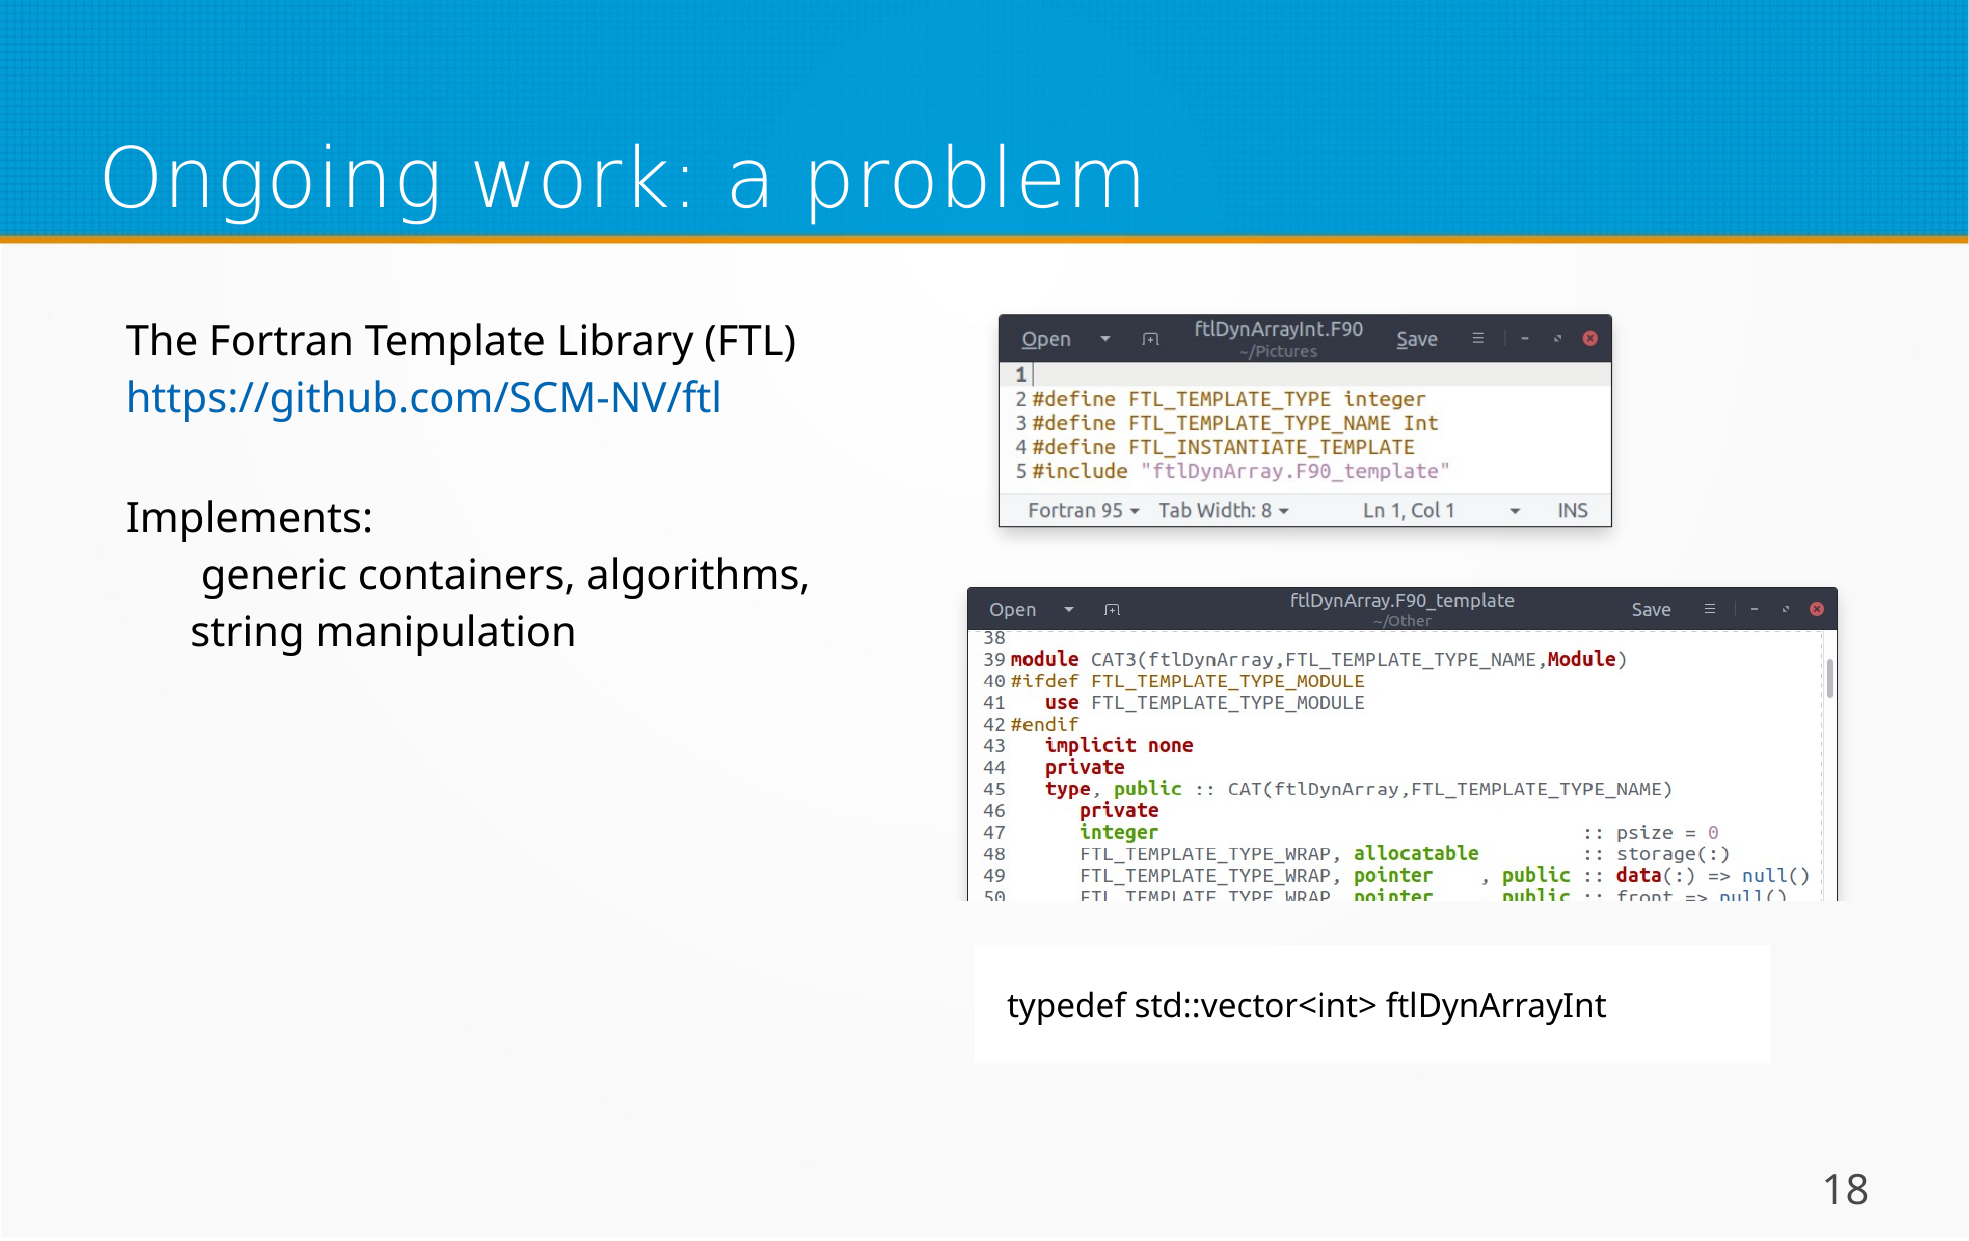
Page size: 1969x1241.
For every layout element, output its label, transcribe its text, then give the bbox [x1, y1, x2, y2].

title Ongoing work: a problem [98, 19, 1870, 227]
picture [0, 233, 1969, 1241]
text_box The Fortran Template Library (FTL) https://github.com/SCM-NV/ftl Implements: generic containers, algorithms, string manipulation [120, 324, 1126, 646]
text_box typedef std::vector<int> ftlDynArrayInt [975, 945, 1771, 1064]
